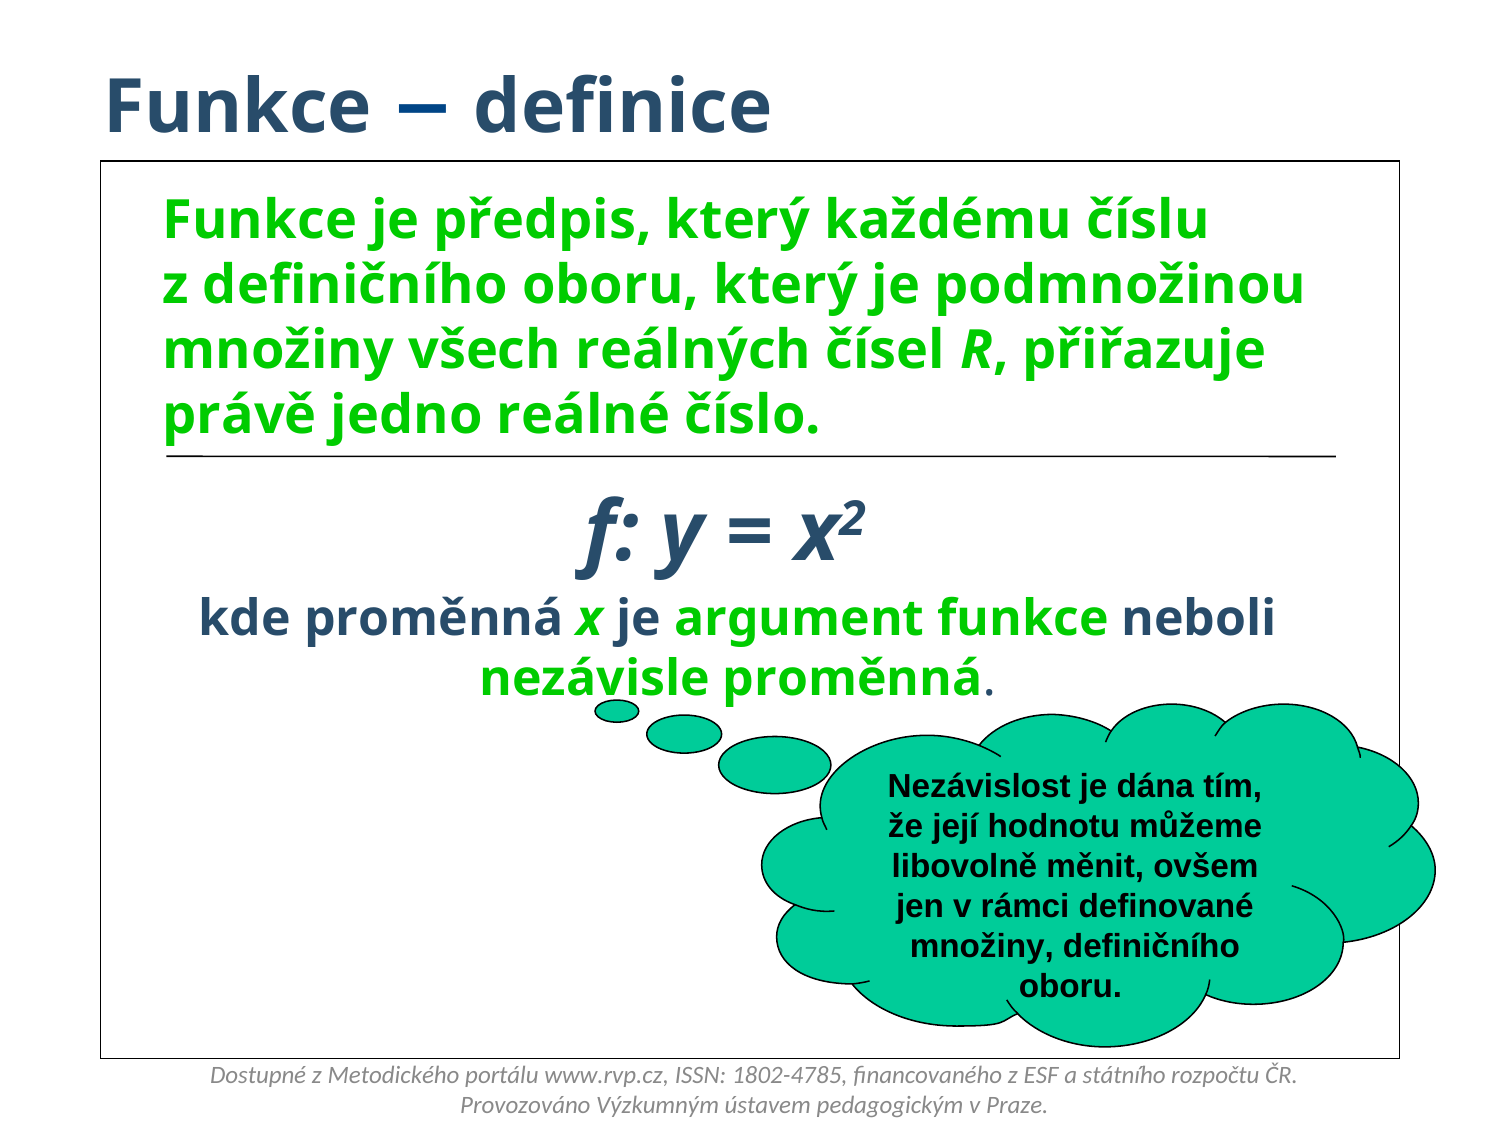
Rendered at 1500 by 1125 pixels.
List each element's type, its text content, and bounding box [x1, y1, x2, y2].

text_box Funkce je předpis, který každému číslu z definičního oboru, který je podmnožinou množiny všech reálných čísel R, přiřazuje právě jedno reálné číslo. [147, 267, 1353, 362]
text_box f: y = x2 [135, 479, 1341, 575]
title Funkce − definice [88, 66, 1424, 161]
text_box Nezávislost je dána tím, že její hodnotu můžeme libovolně měnit, ovšem jen v rámci definované množiny, definičního oboru. [718, 736, 831, 794]
text_box [100, 160, 1400, 1059]
text_box Nezávislost je dána tím, že její hodnotu můžeme libovolně měnit, ovšem jen v rámci definované množiny, definičního oboru. [761, 704, 1436, 1047]
text_box Nezávislost je dána tím, že její hodnotu můžeme libovolně měnit, ovšem jen v rámci definované množiny, definičního oboru. [646, 715, 722, 754]
text_box kde proměnná x je argument funkce neboli nezávisle proměnná. [135, 597, 1341, 693]
